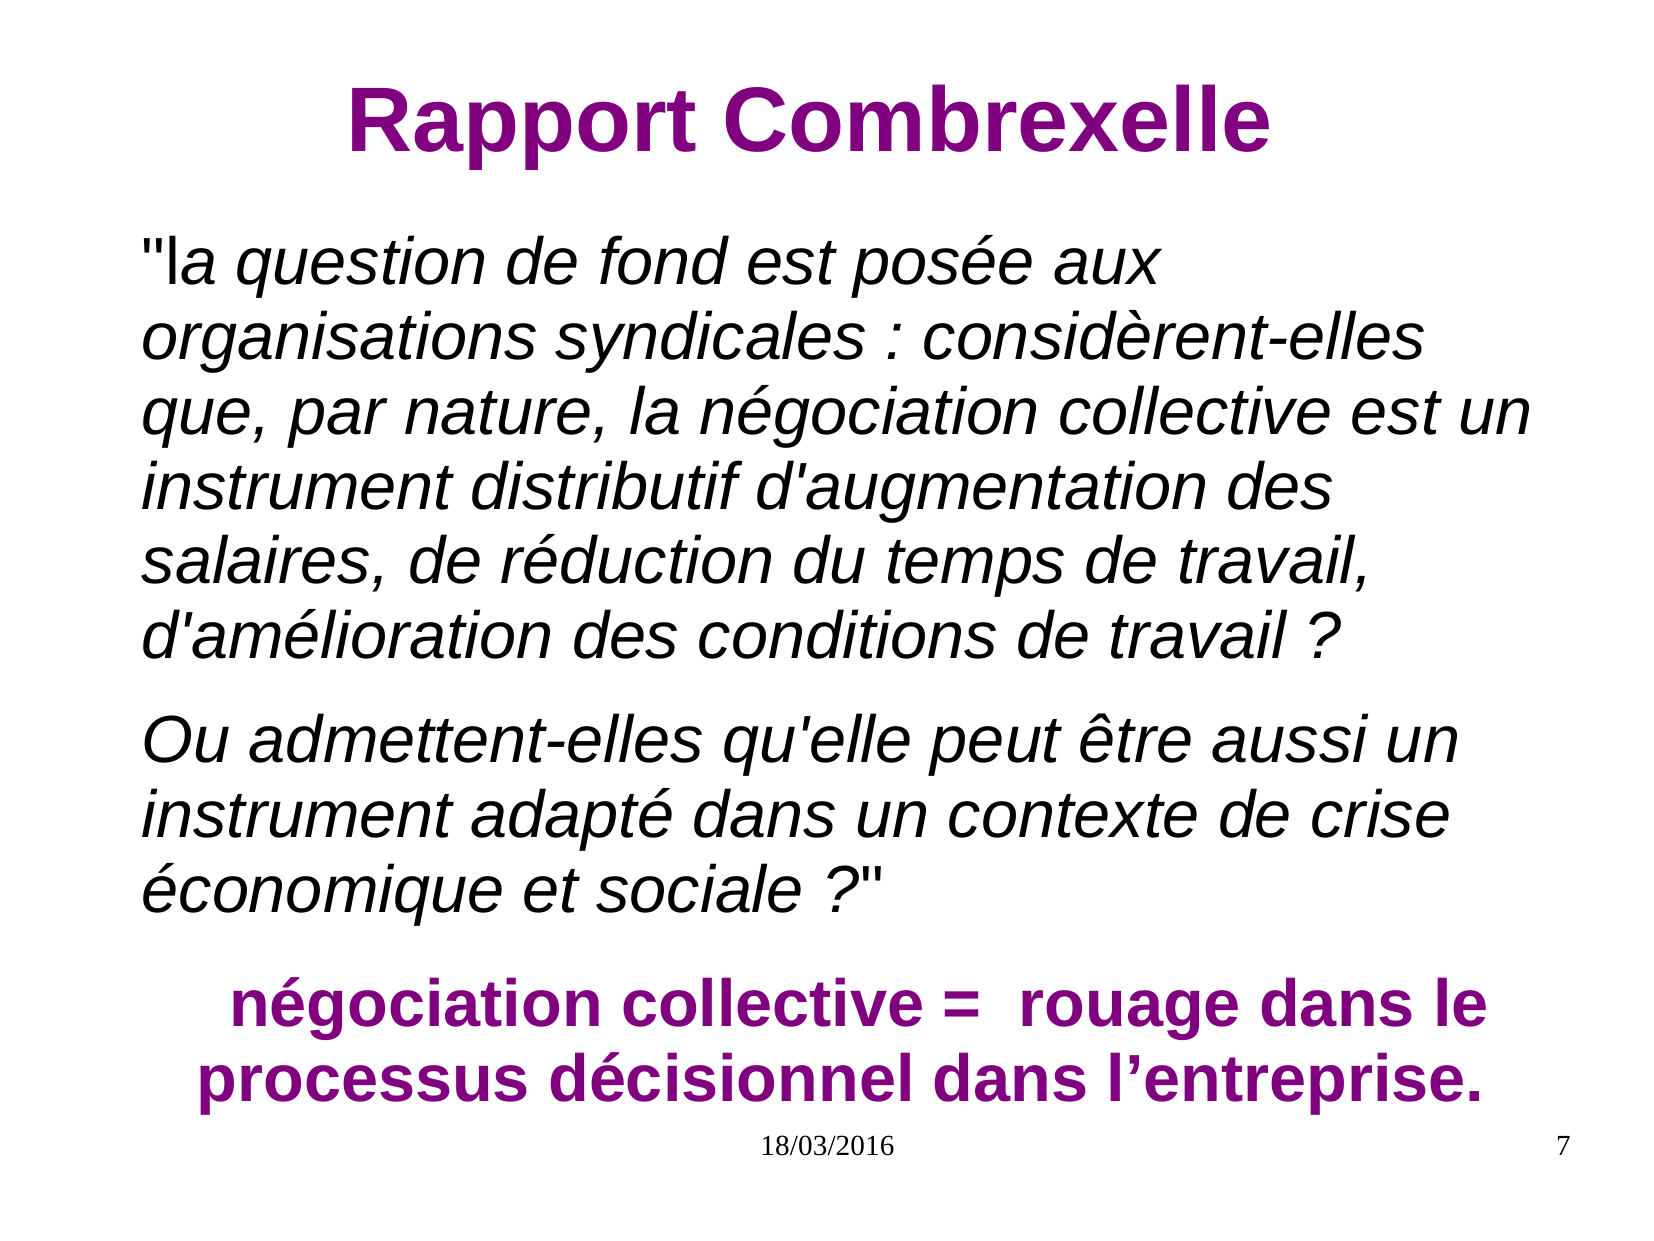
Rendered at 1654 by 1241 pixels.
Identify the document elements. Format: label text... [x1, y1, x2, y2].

title Rapport Combrexelle [82, 49, 1583, 189]
list "la question de fond est posée aux organisations syndicales : considèrent-elles que, par nature, la négociation collective est un instrument distributif d'augmentation des salaires, de réduction du temps de travail, d'amélioration des conditions de travail ? Ou admettent-elles qu'elle peut être aussi un instrument adapté dans un contexte de crise économique et sociale ?" [141, 224, 1571, 927]
title négociation collective = rouage dans le processus décisionnel dans l’entreprise. [82, 966, 1583, 1116]
